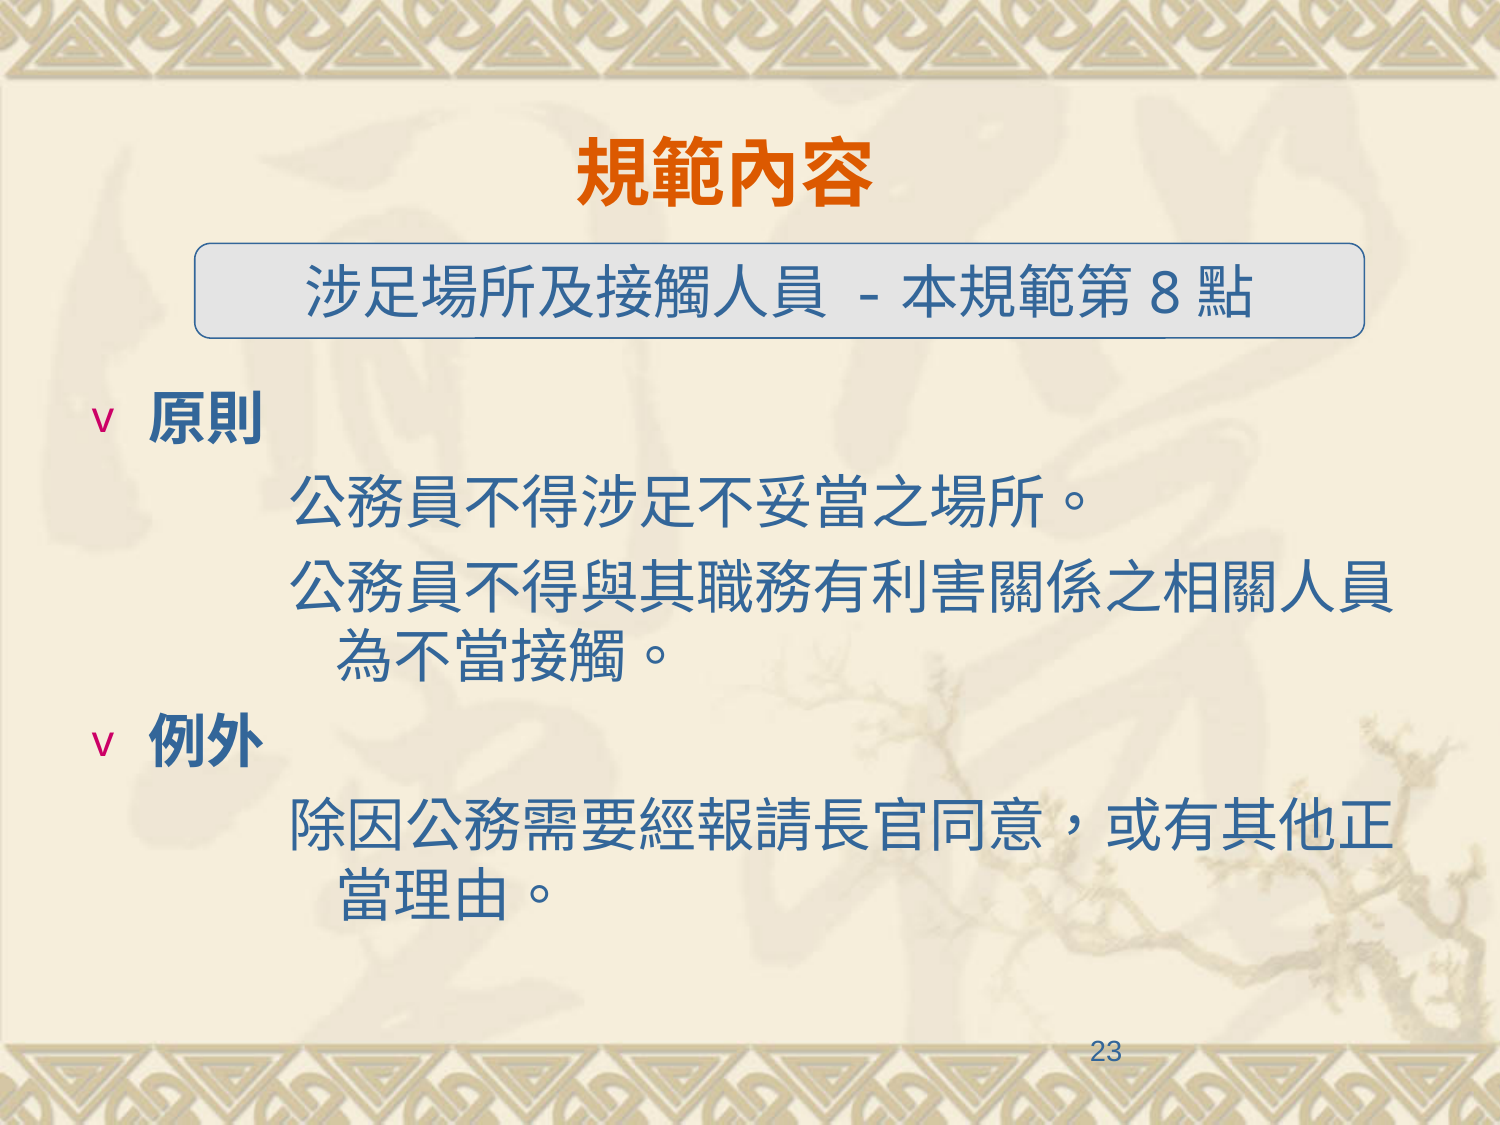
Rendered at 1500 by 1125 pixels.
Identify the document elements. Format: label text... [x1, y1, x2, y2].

title 規範內容 [537, 113, 913, 229]
text_box 涉足場所及接觸人員 -本規範第8點 [194, 243, 1365, 339]
list 原則 公務員不得涉足不妥當之場所。 公務員不得與其職務有利害關係之相關人員為不當接觸。 例外 除因公務需要經報請長官同意，或有其他正當理由。 [76, 373, 1459, 992]
text_box [1074, 1024, 1451, 1103]
